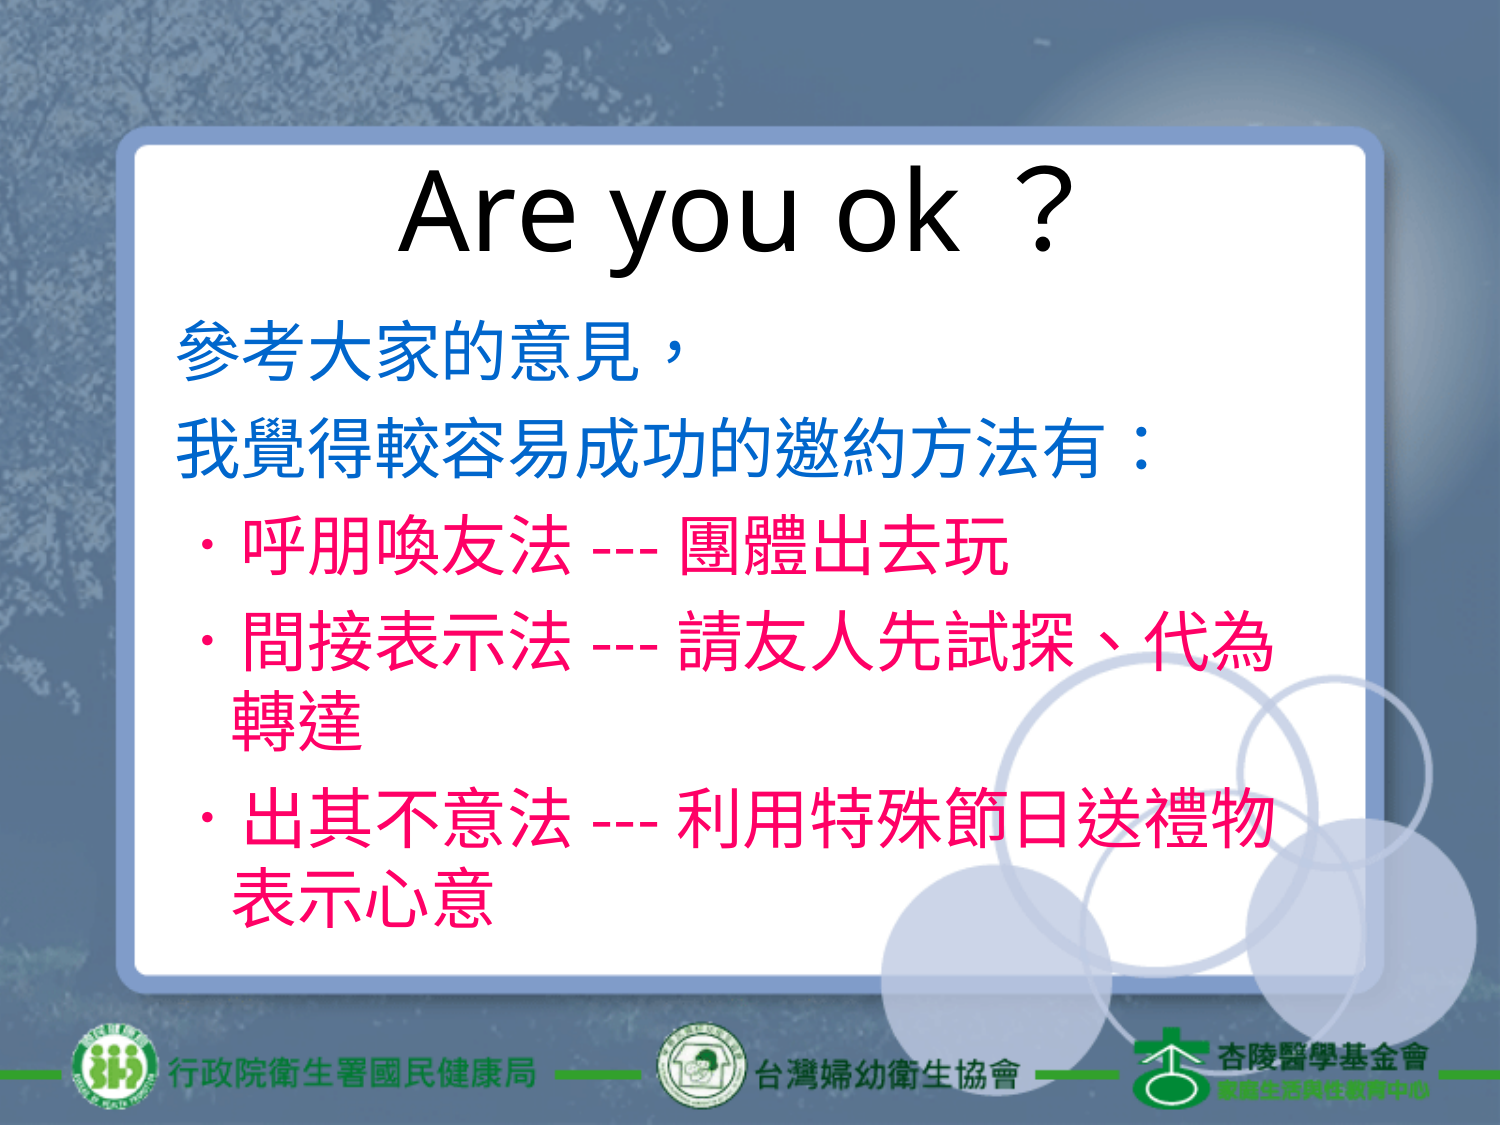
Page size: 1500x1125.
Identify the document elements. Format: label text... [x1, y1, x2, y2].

title Are you ok？ [112, 112, 1388, 300]
picture [0, 0, 1500, 1125]
list 參考大家的意見， 我覺得較容易成功的邀約方法有： ．呼朋喚友法---團體出去玩 ．間接表示法---請友人先試探、代為轉達 ．出其不意法---利用特殊節日送禮物表示心意 [159, 302, 1341, 953]
